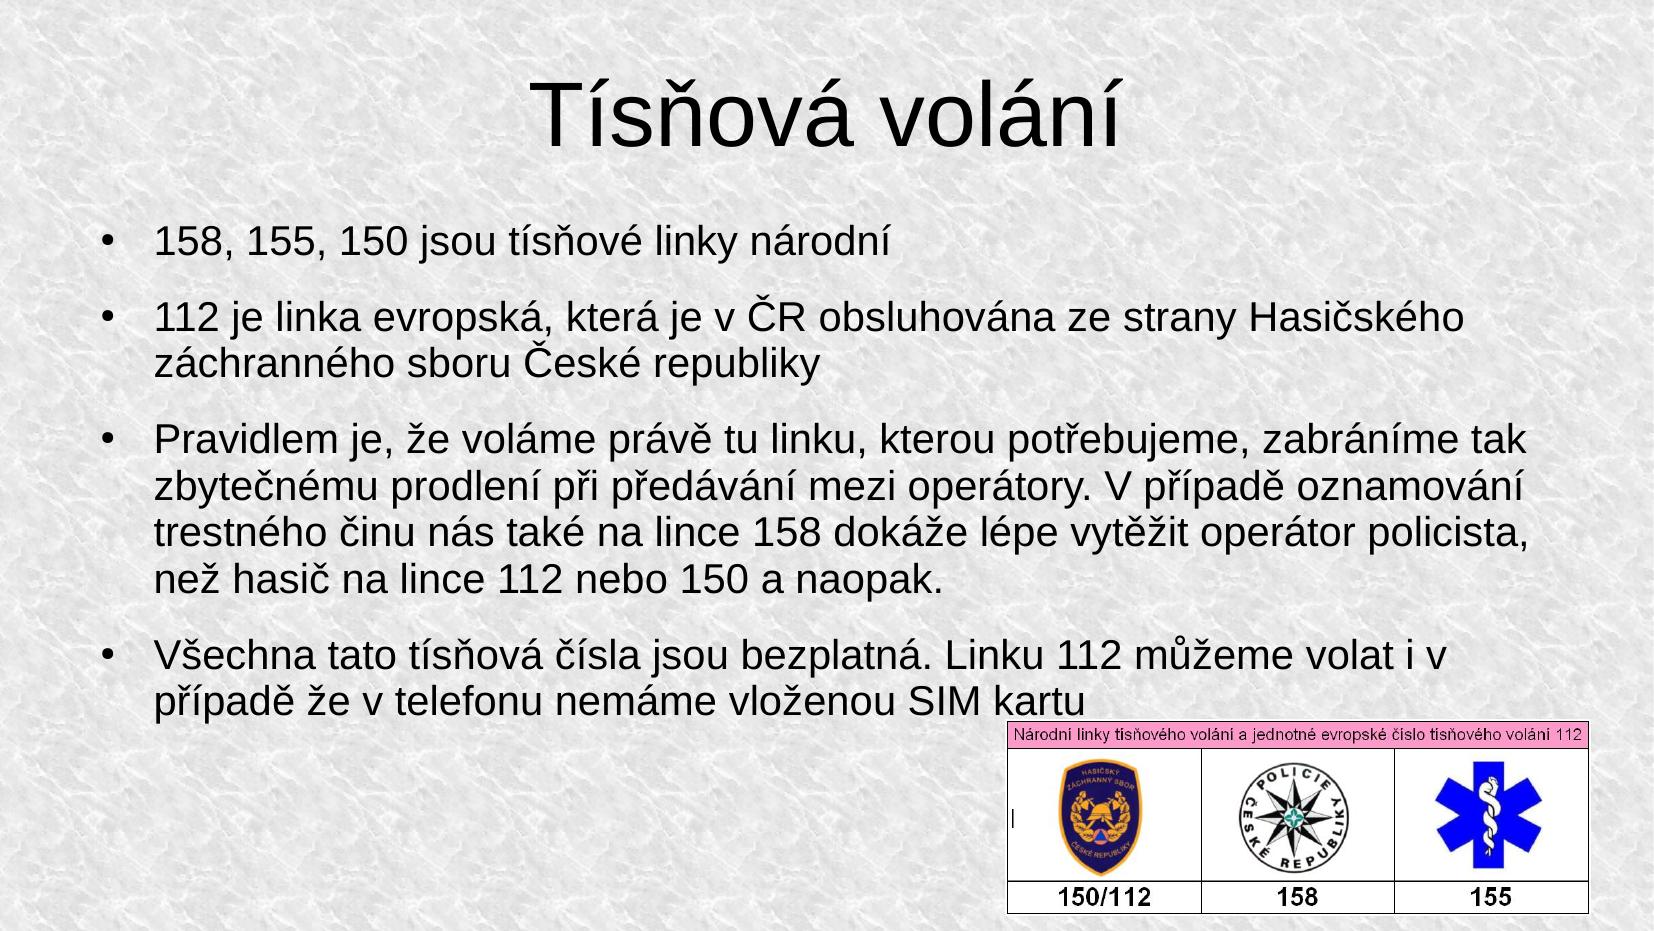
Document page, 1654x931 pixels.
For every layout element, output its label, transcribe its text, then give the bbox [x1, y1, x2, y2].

list 158, 155, 150 jsou tísňové linky národní 112 je linka evropská, která je v ČR obsluhována ze strany Hasičského záchranného sboru České republiky Pravidlem je, že voláme právě tu linku, kterou potřebujeme, zabráníme tak zbytečnému prodlení při předávání mezi operátory. V případě oznamování trestného činu nás také na lince 158 dokáže lépe vytěžit operátor policista, než hasič na lince 112 nebo 150 a naopak. Všechna tato tísňová čísla jsou bezplatná. Linku 112 můžeme volat i v případě že v telefonu nemáme vloženou SIM kartu [82, 217, 1571, 758]
picture [0, 0, 1654, 931]
title Tísňová volání [82, 37, 1571, 193]
